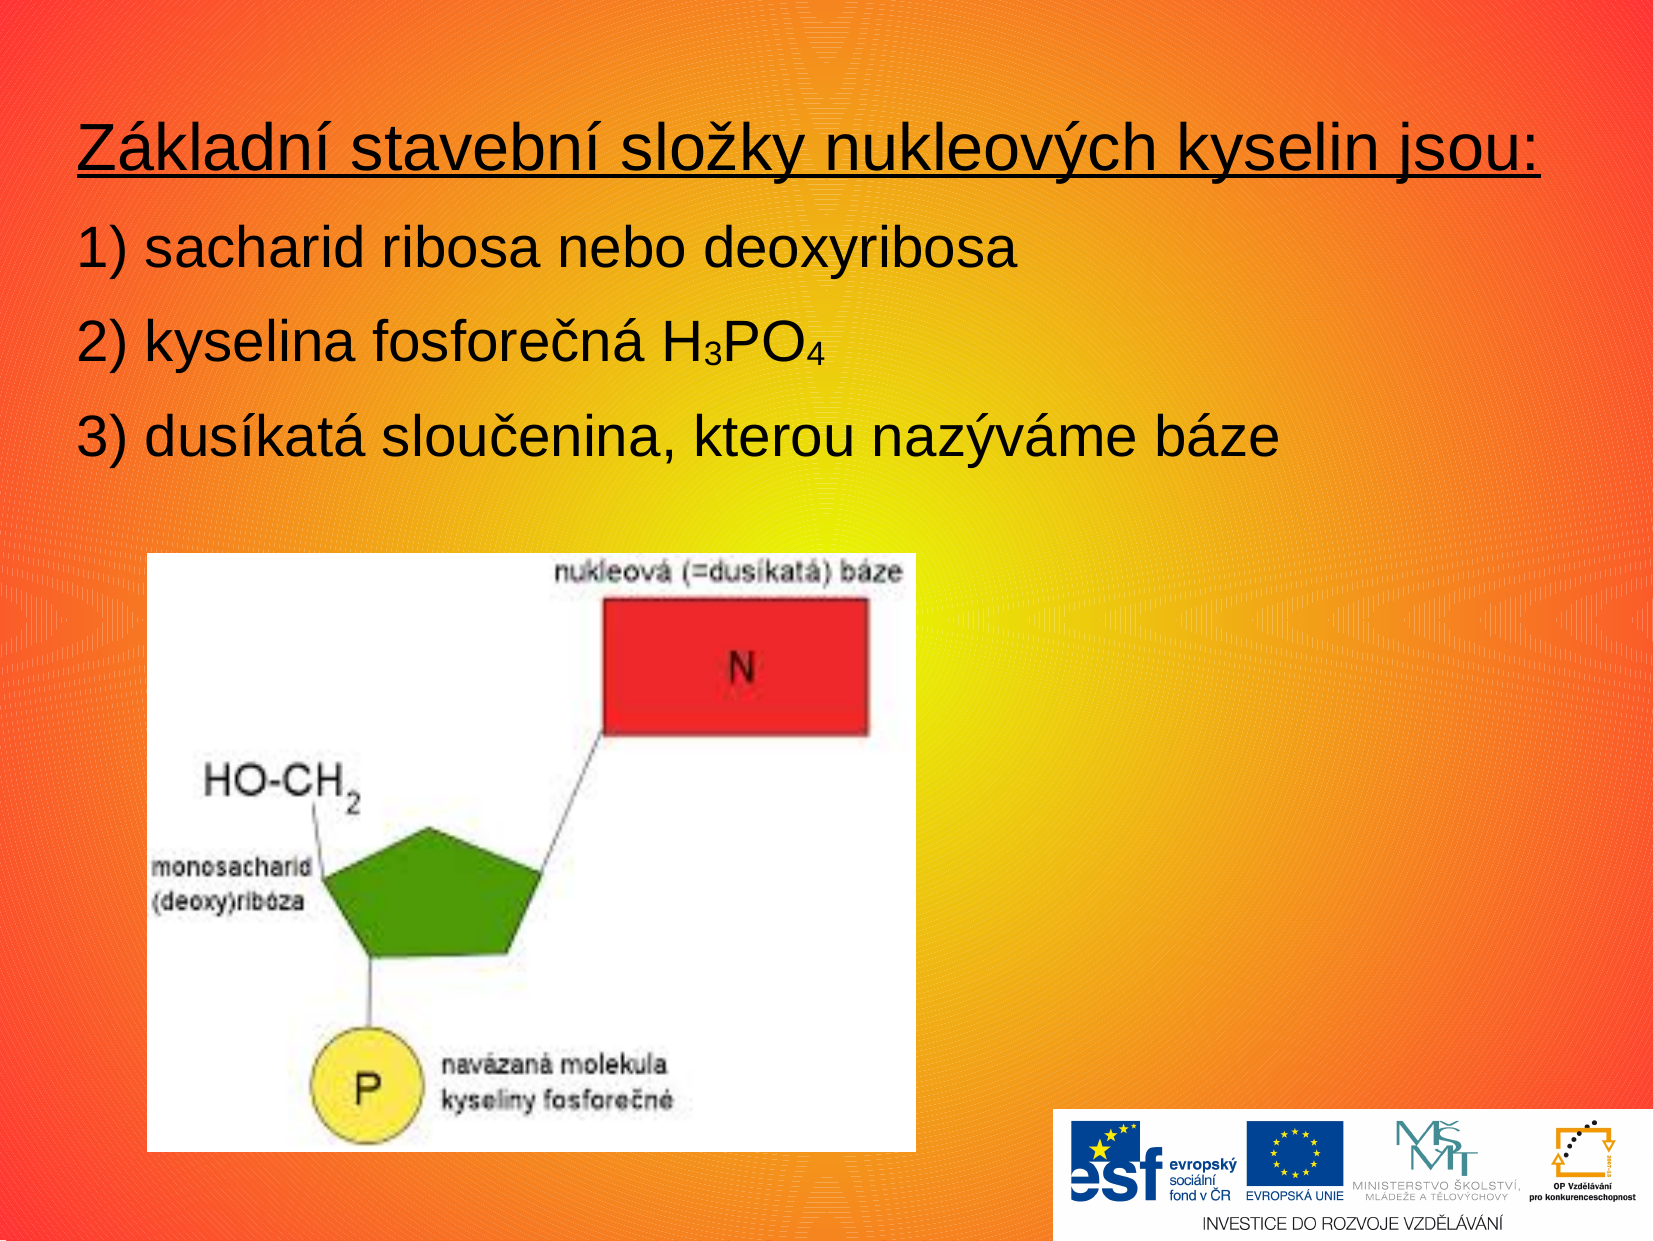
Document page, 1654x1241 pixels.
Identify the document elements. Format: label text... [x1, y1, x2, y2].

list Základní stavební složky nukleových kyselin jsou: 1) sacharid ribosa nebo deoxyribosa 2) kyselina fosforečná H3PO4 3) dusíkatá sloučenina, kterou nazýváme báze [76, 110, 1565, 592]
picture [147, 553, 916, 1152]
picture [1053, 1109, 1654, 1241]
